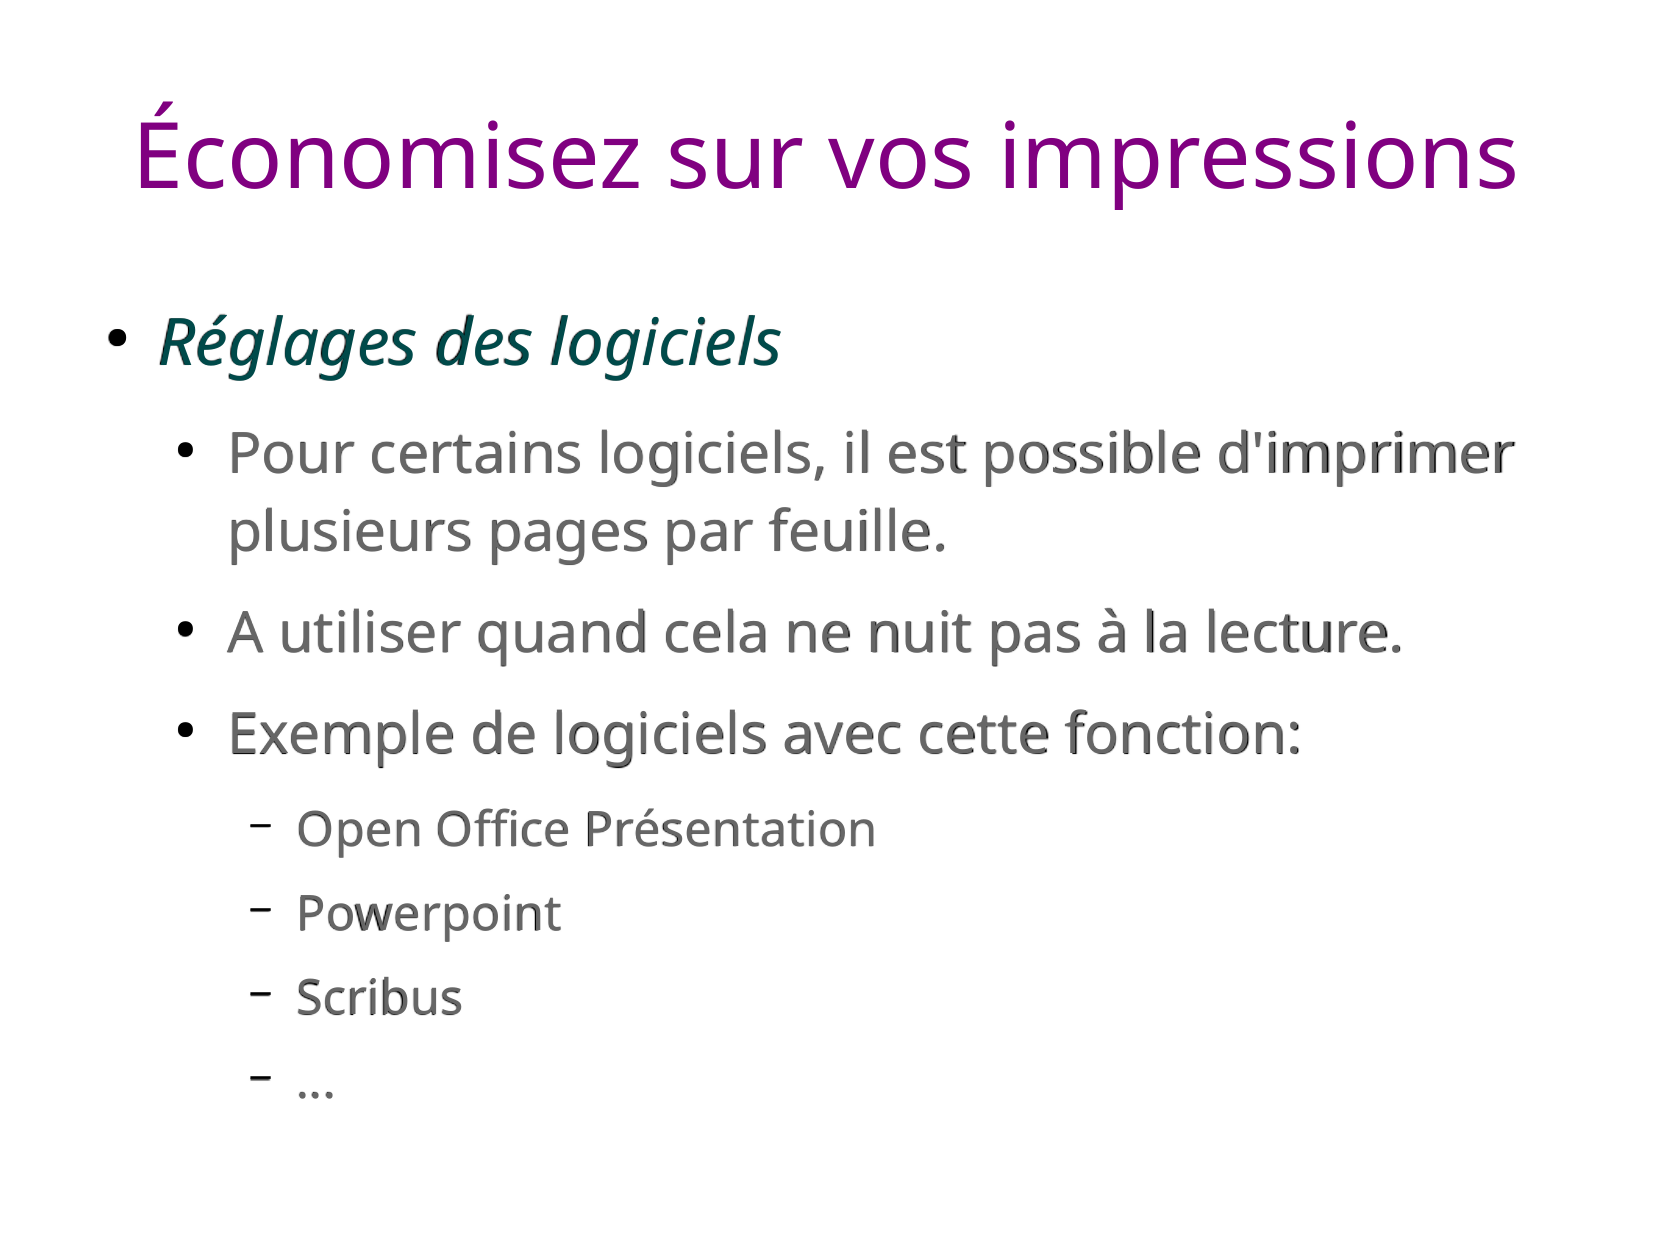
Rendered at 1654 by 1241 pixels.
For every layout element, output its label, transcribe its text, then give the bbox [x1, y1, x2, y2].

title Économisez sur vos impressions [82, 49, 1571, 257]
list Réglages des logiciels Pour certains logiciels, il est possible d'imprimer plusieurs pages par feuille. A utiliser quand cela ne nuit pas à la lecture. Exemple de logiciels avec cette fonction: Open Office Présentation Powerpoint Scribus ... [88, 295, 1577, 1114]
